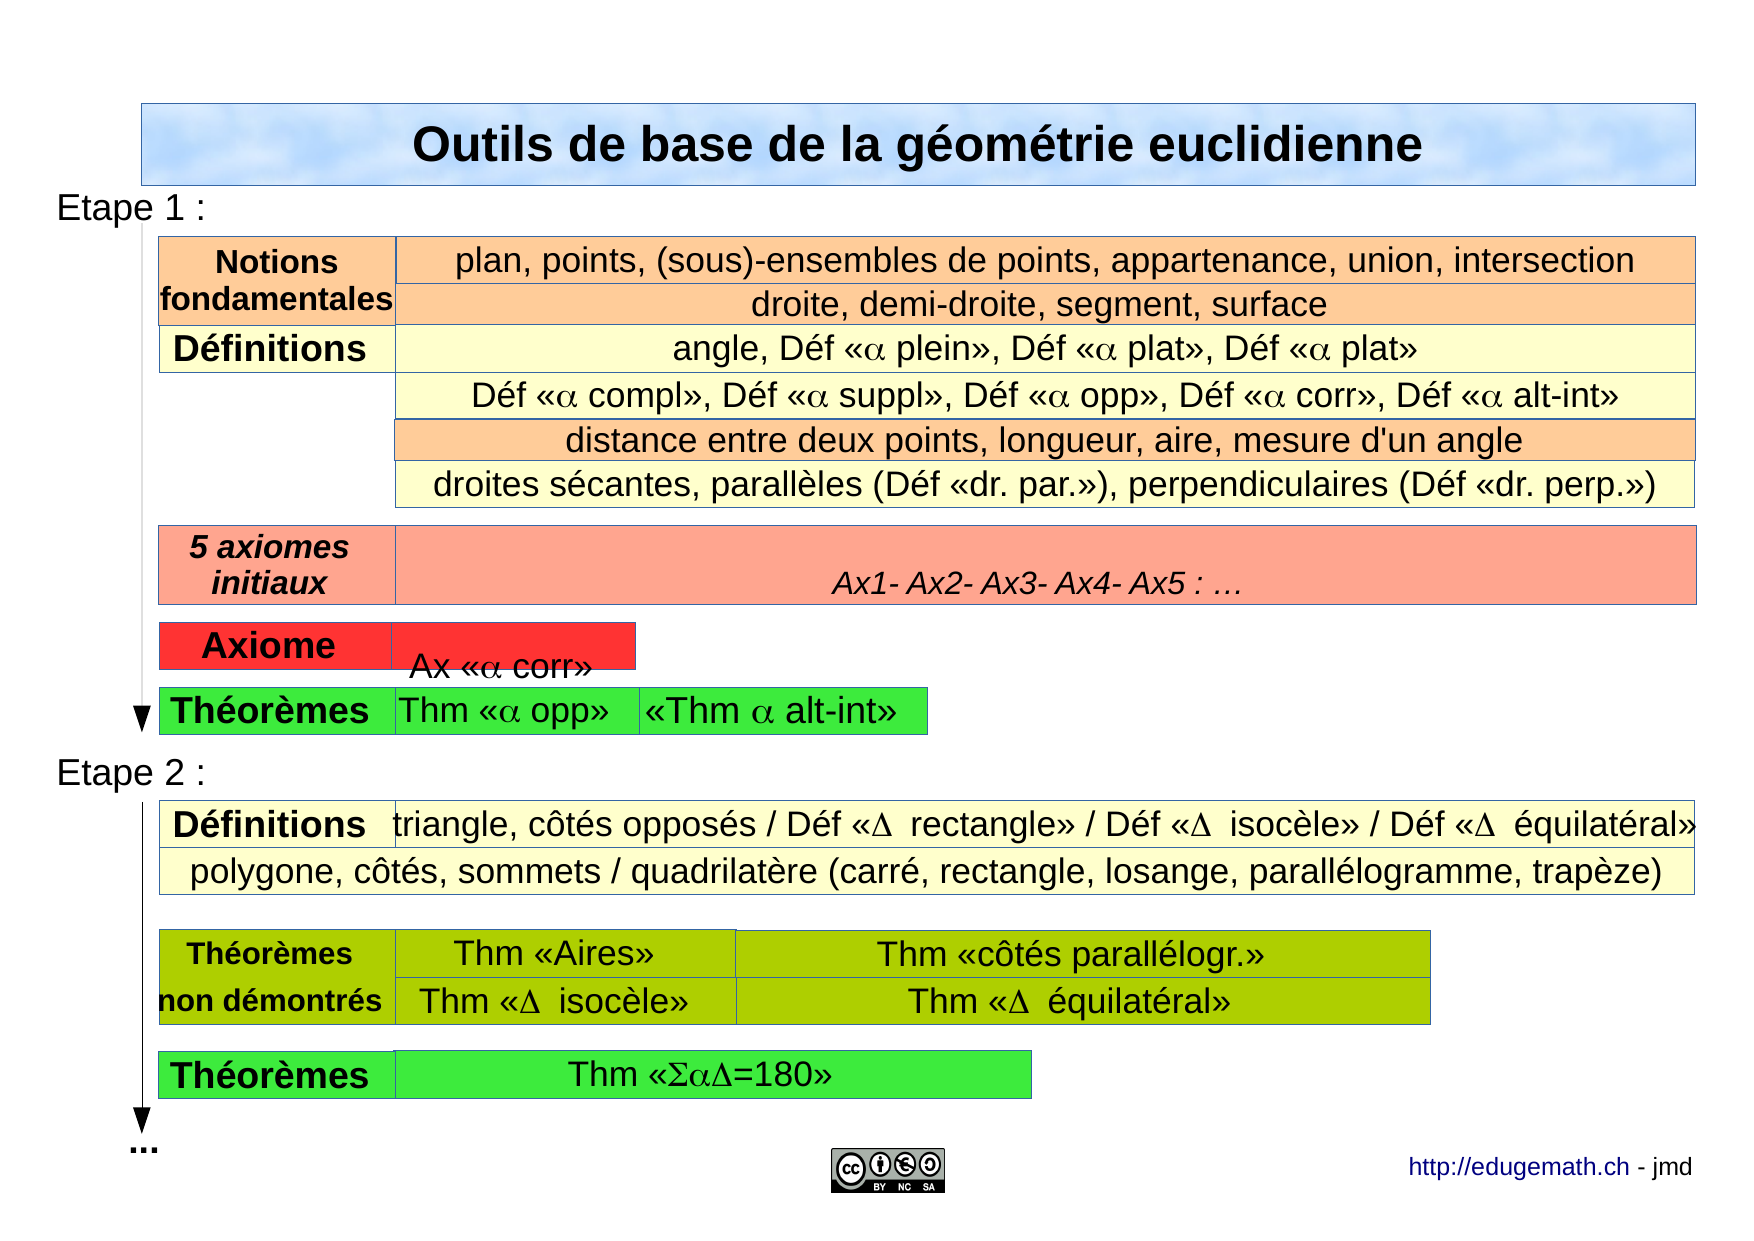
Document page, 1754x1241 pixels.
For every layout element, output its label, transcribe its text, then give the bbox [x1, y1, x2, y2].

text_box Ax1- Ax2- Ax3- Ax4- Ax5 : … [396, 525, 1697, 605]
text_box Ax «a corr» [392, 622, 636, 670]
text_box Théorèmes [159, 687, 396, 735]
text_box Thm «a opp» [396, 687, 639, 735]
text_box «Thm a alt-int» [639, 687, 928, 735]
text_box distance entre deux points, longueur, aire, mesure d'un angle [394, 419, 1696, 461]
text_box Déf «a compl», Déf «a suppl», Déf «a opp», Déf «a corr», Déf «a alt-int» [395, 373, 1696, 419]
text_box Thm «SaD=180» [393, 1050, 1032, 1099]
text_box angle, Déf «a plein», Déf «a plat», Déf «a plat» [396, 325, 1696, 373]
text_box droite, demi-droite, segment, surface [396, 284, 1696, 325]
text_box plan, points, (sous)-ensembles de points, appartenance, union, intersection [396, 236, 1696, 284]
text_box Thm «Aires» [395, 929, 737, 977]
text_box droites sécantes, parallèles (Déf «dr. par.»), perpendiculaires (Déf «dr. perp.») [395, 461, 1695, 508]
text_box Théorèmes non démontrés [159, 929, 395, 1025]
text_box ... [113, 1111, 178, 1170]
text_box Thm «D équilatéral» [737, 978, 1431, 1025]
text_box polygone, côtés, sommets / quadrilatère (carré, rectangle, losange, parallélogramme, trapèze) [159, 847, 1695, 895]
text_box http://edugemath.ch - jmd [1393, 1145, 1737, 1189]
text_box 5 axiomes initiaux [158, 525, 396, 605]
picture [831, 1148, 945, 1193]
text_box Outils de base de la géométrie euclidienne [141, 103, 1696, 186]
text_box triangle, côtés opposés / Déf «D rectangle» / Déf «D isocèle» / Déf «D équilatéral» [395, 800, 1695, 848]
text_box Théorèmes [158, 1051, 396, 1099]
text_box Axiome [159, 622, 392, 670]
text_box Définitions [159, 800, 395, 847]
text_box Thm «côtés parallélogr.» [735, 930, 1431, 978]
text_box Etape 2 : [41, 743, 249, 801]
text_box Notions fondamentales [158, 236, 396, 326]
text_box Thm «D isocèle» [395, 977, 737, 1025]
text_box Définitions [159, 326, 396, 373]
text_box Etape 1 : [41, 179, 249, 237]
